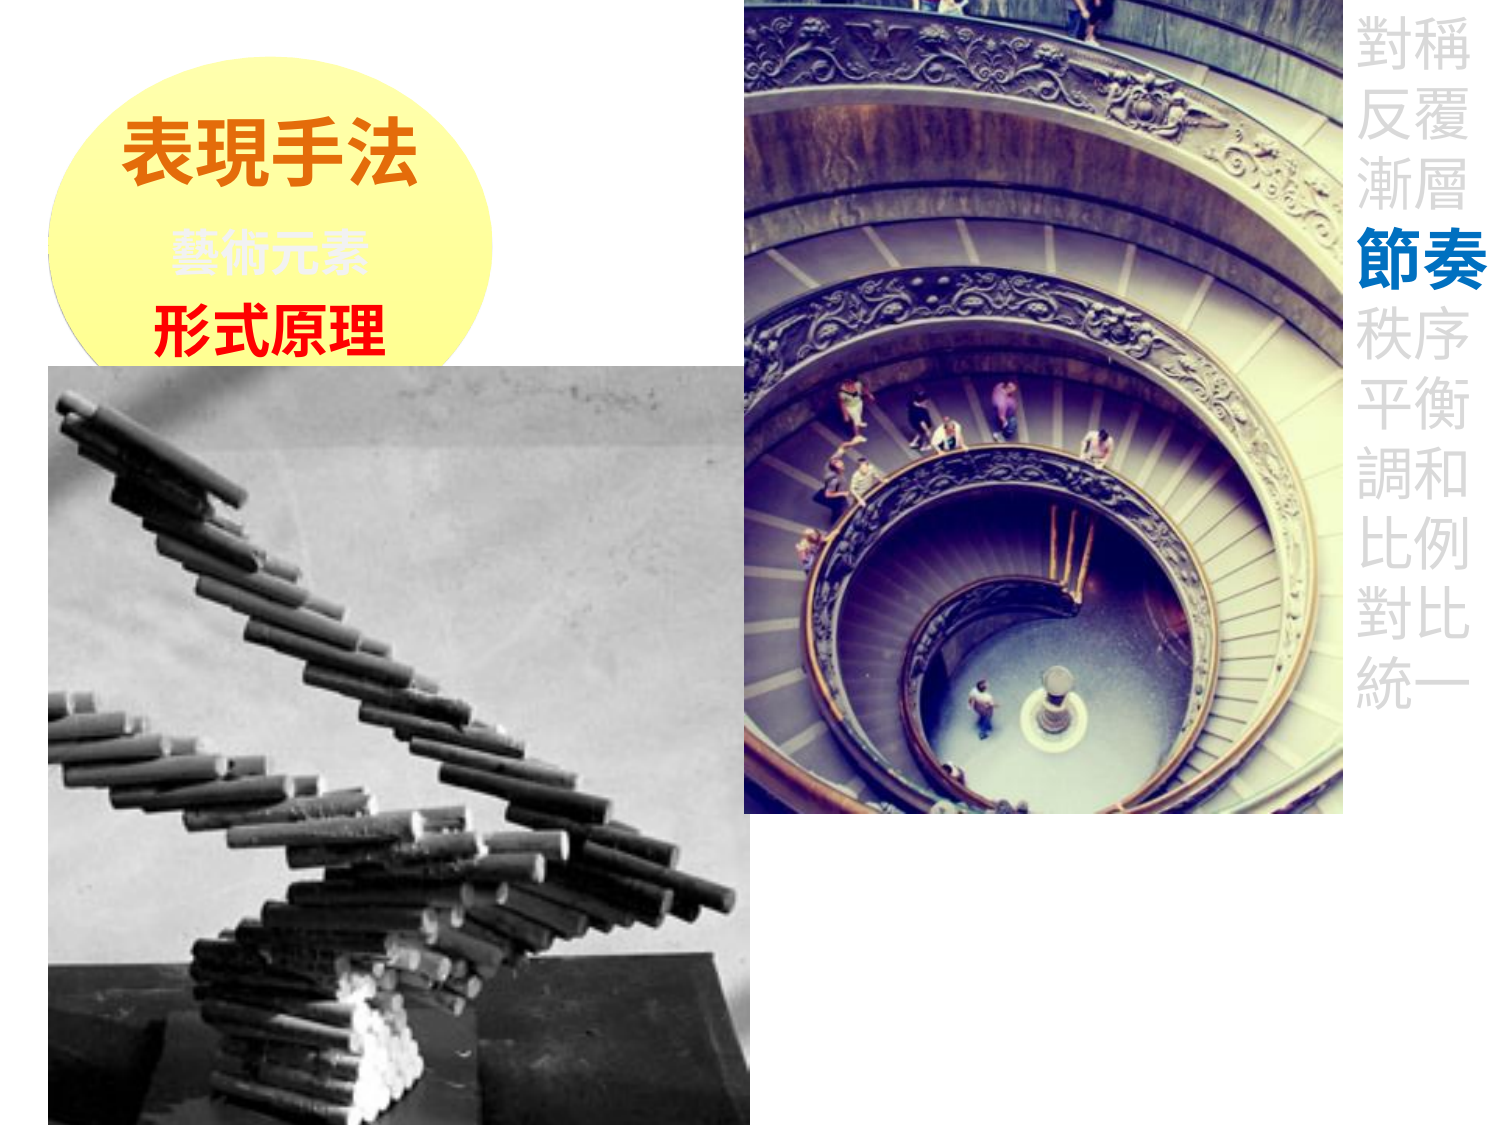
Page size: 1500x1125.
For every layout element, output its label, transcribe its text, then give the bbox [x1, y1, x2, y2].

text_box 對稱反覆漸層節奏秩序 平衡調和比例對比統一 [1343, 0, 1500, 725]
picture [48, 0, 1343, 1125]
text_box 表現手法 藝術元素 形式原理 圖像象徵 [48, 56, 493, 366]
